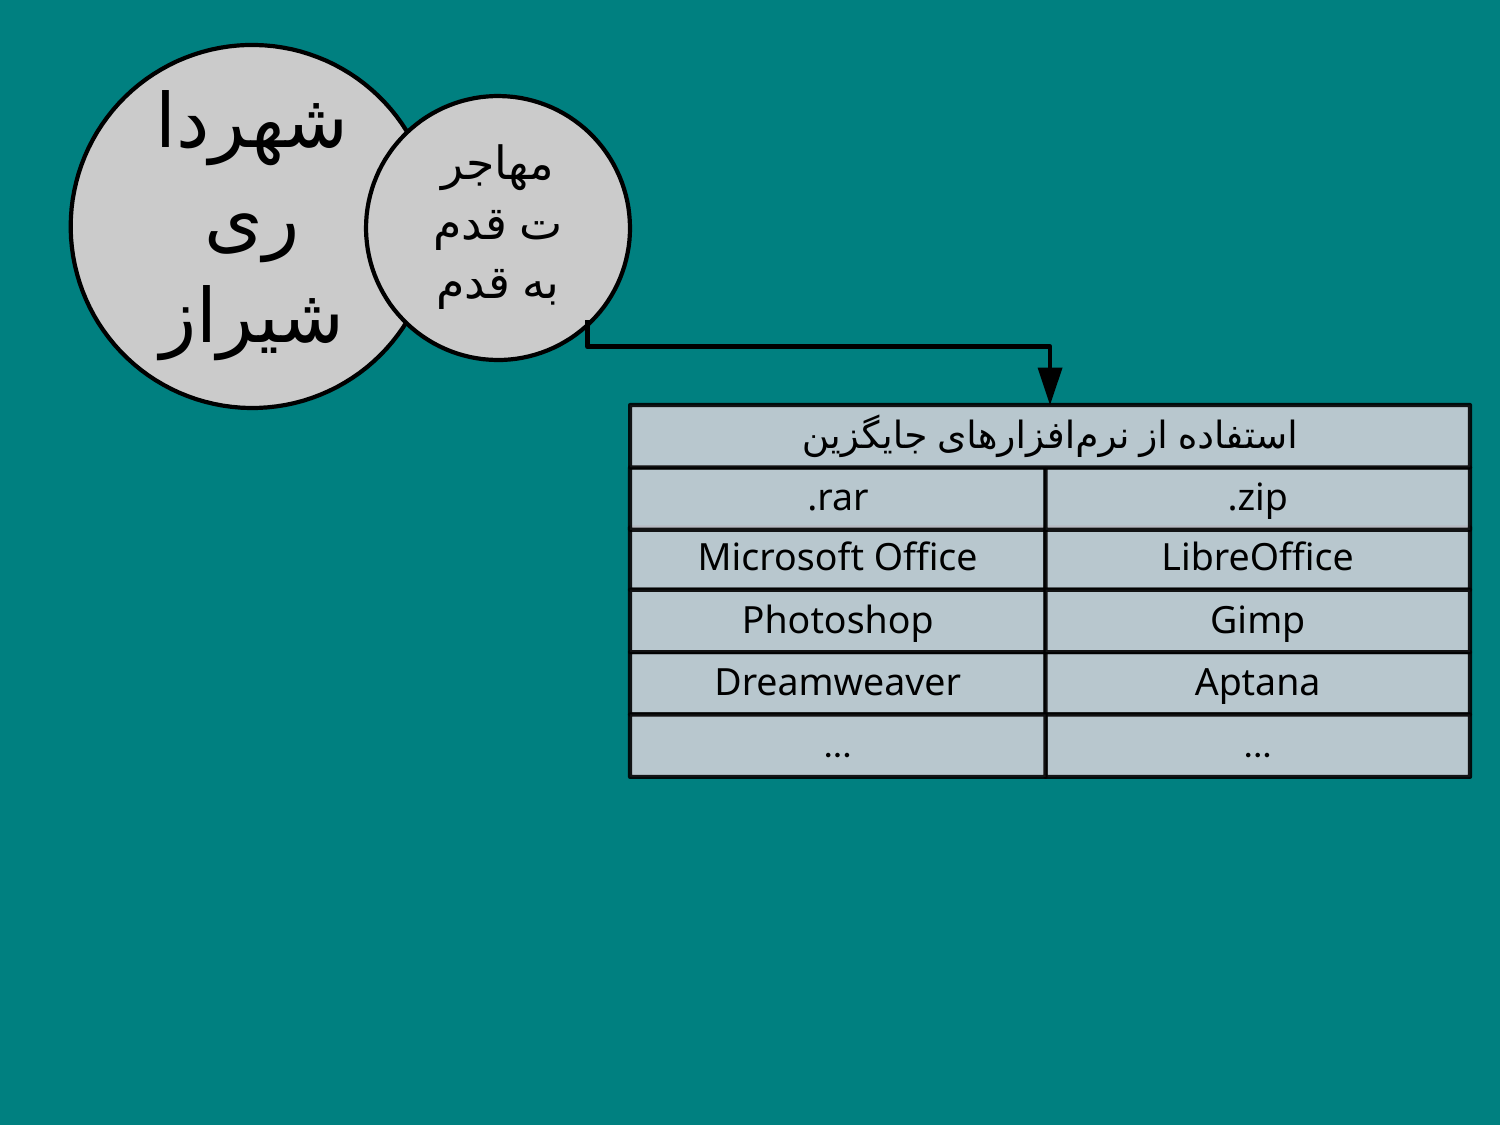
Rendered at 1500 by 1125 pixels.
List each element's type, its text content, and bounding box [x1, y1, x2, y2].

text_box مهاجرت قدم به قدم [366, 96, 631, 361]
text_box Photoshop [630, 589, 1045, 653]
text_box Dreamweaver [630, 653, 1045, 714]
text_box ... [1046, 714, 1471, 777]
text_box Microsoft Office [630, 530, 1045, 589]
text_box .zip [1045, 468, 1471, 530]
text_box ... [630, 714, 1046, 777]
text_box شهرداری شیراز [70, 45, 407, 409]
text_box LibreOffice [1045, 530, 1471, 589]
text_box Aptana [1045, 653, 1471, 714]
text_box استفاده از نرم‌افزارهای جایگزین [630, 404, 1471, 468]
text_box .rar [630, 468, 1045, 530]
text_box Gimp [1045, 589, 1471, 653]
